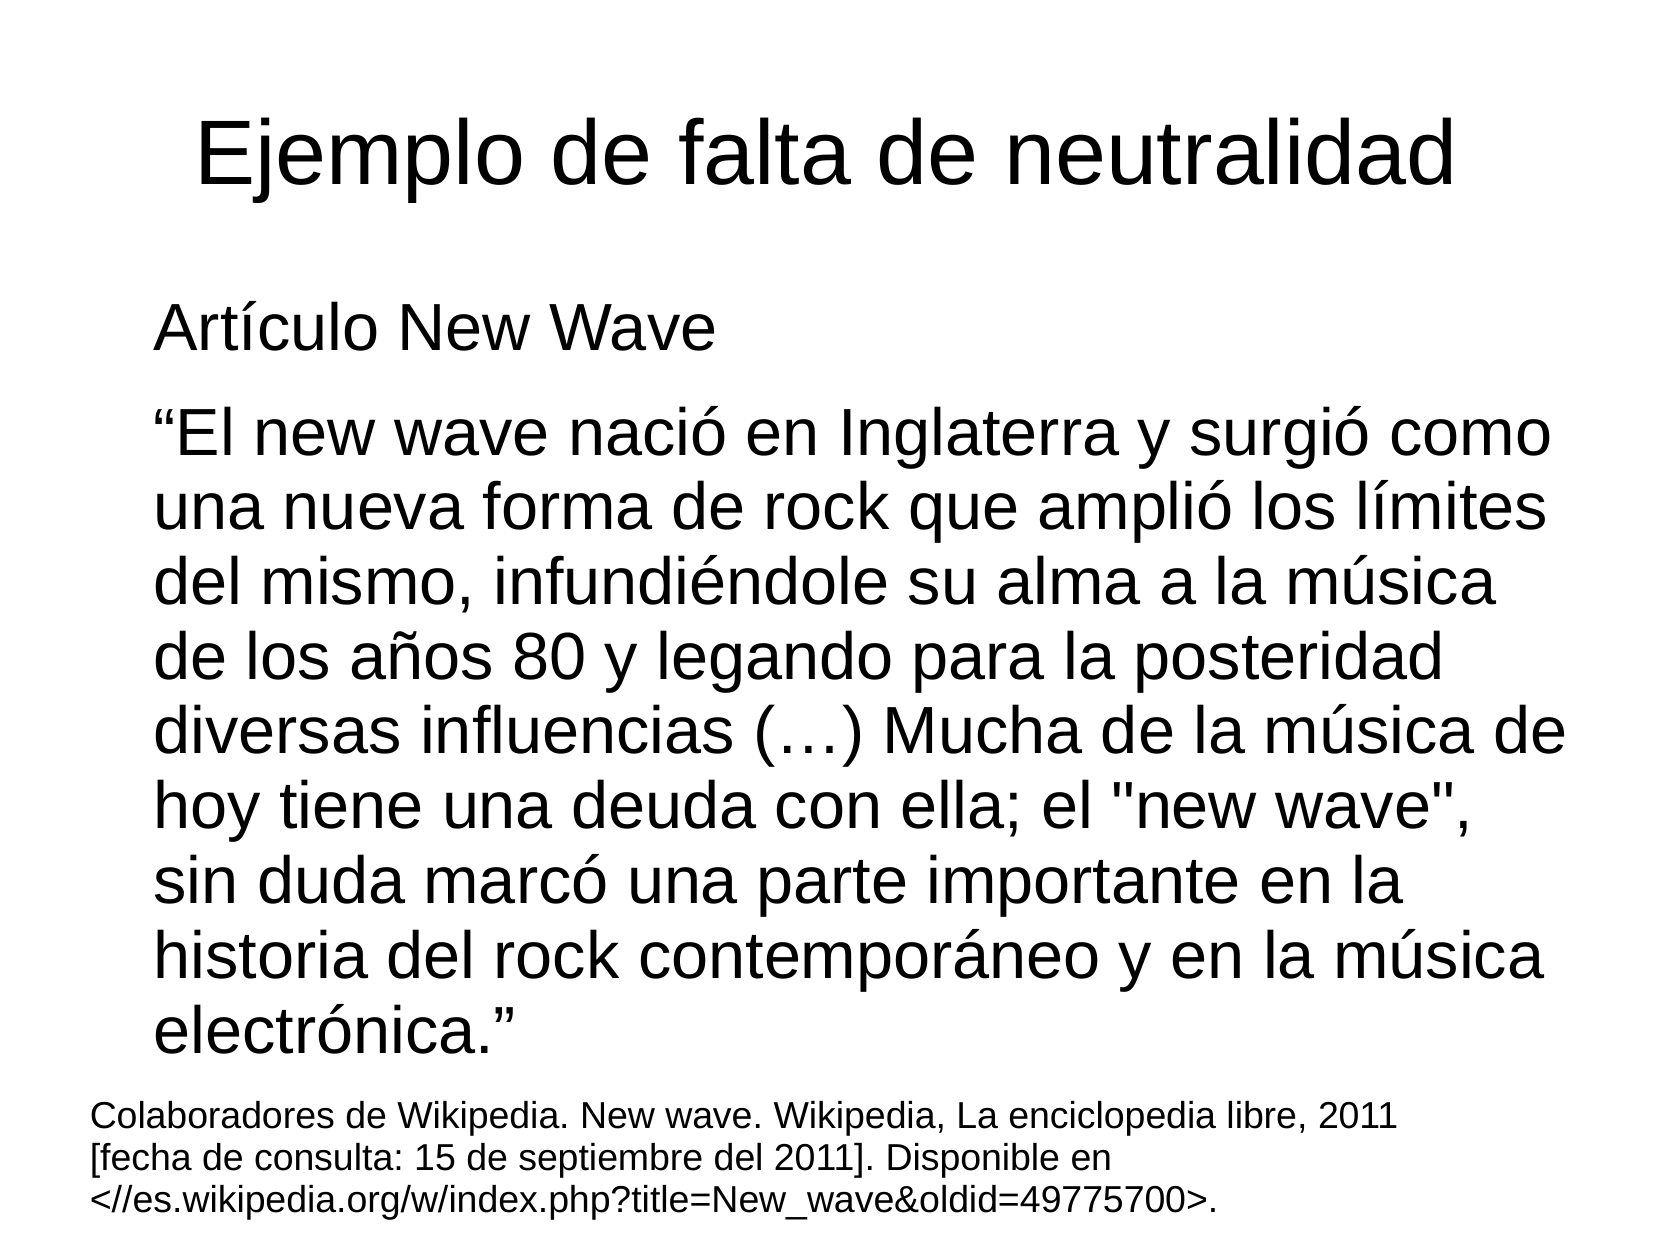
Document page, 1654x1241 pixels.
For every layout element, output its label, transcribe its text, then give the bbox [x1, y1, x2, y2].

text_box Colaboradores de Wikipedia. New wave. Wikipedia, La enciclopedia libre, 2011 [fecha de consulta: 15 de septiembre del 2011]. Disponible en <//es.wikipedia.org/w/index.php?title=New_wave&oldid=49775700>. [75, 1087, 1501, 1229]
title Ejemplo de falta de neutralidad [82, 56, 1571, 250]
list Artículo New Wave “El new wave nació en Inglaterra y surgió como una nueva forma de rock que amplió los límites del mismo, infundiéndole su alma a la música de los años 80 y legando para la posteridad diversas influencias (…) Mucha de la música de hoy tiene una deuda con ella; el "new wave", sin duda marcó una parte importante en la historia del rock contemporáneo y en la música electrónica.” [82, 290, 1571, 1109]
